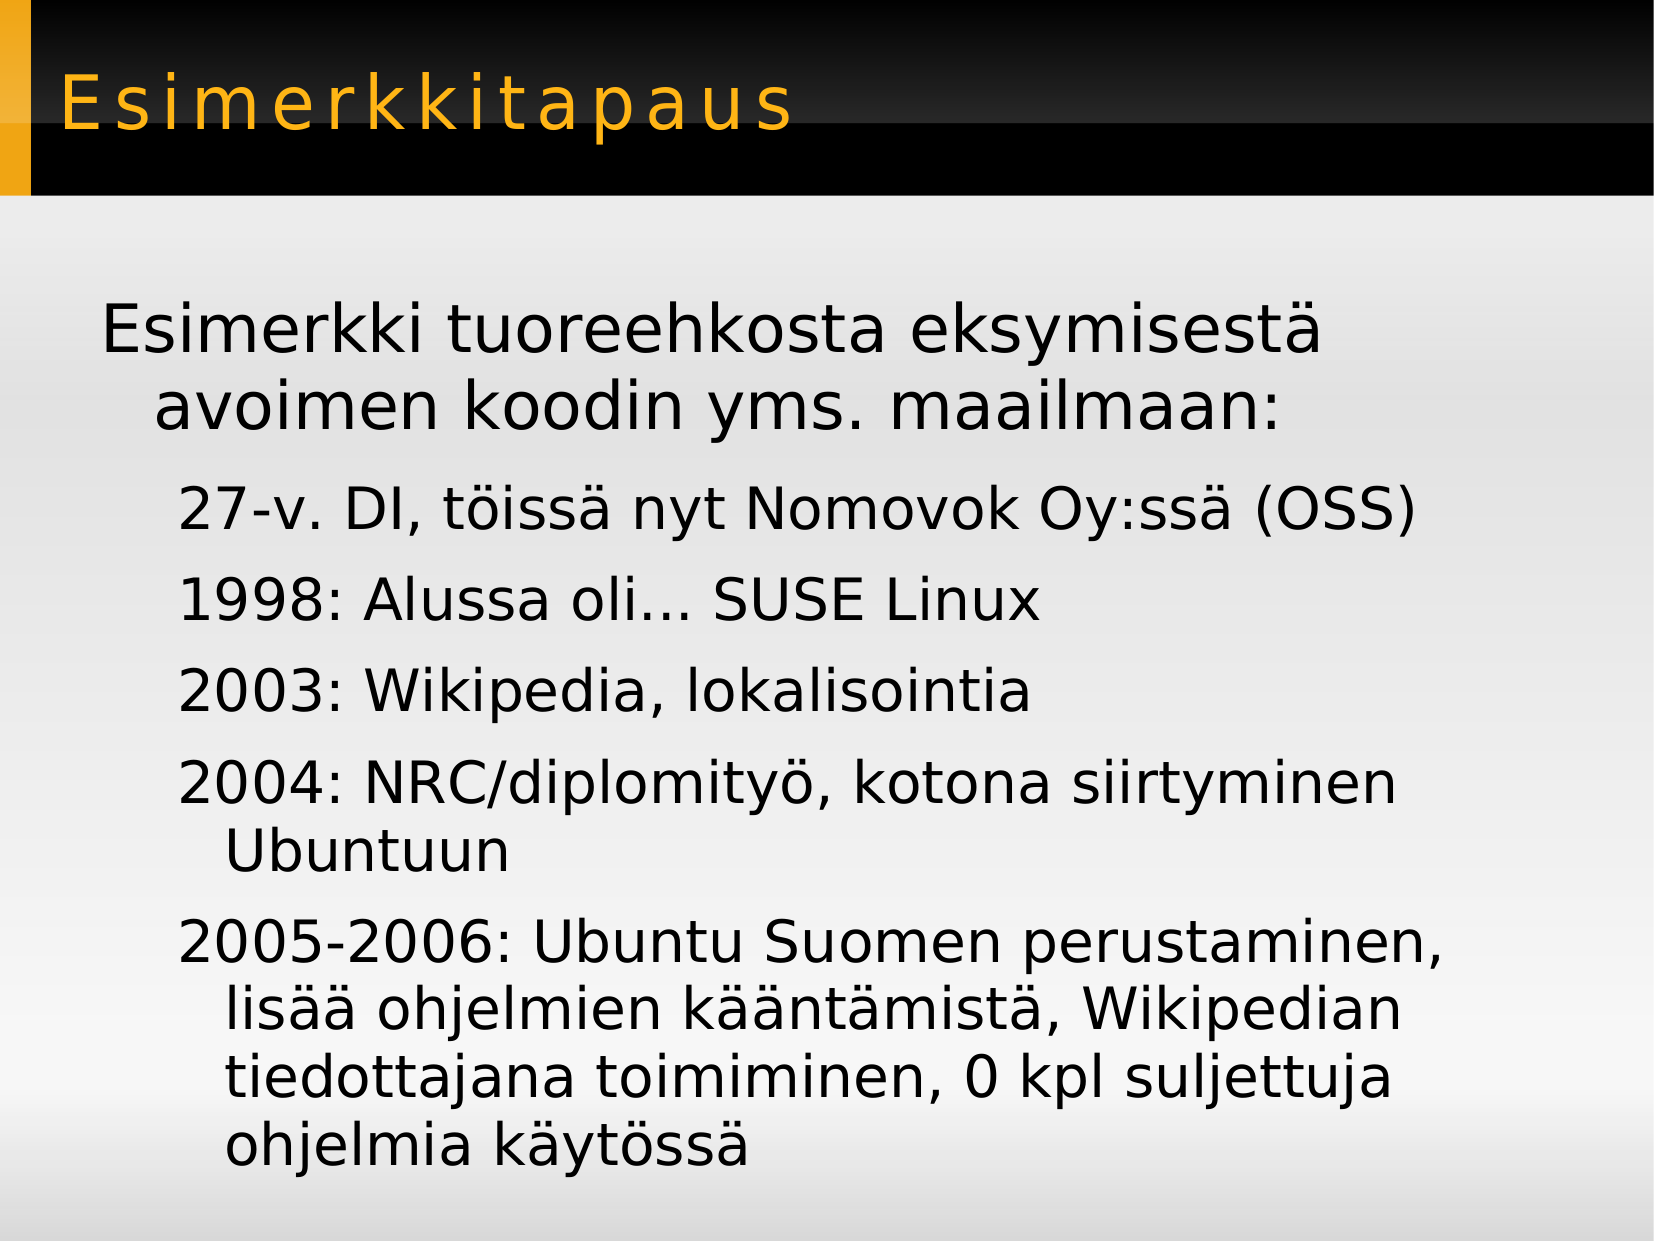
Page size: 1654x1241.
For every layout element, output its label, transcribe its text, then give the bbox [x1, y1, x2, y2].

title Esimerkkitapaus [59, 29, 1270, 178]
picture [0, 0, 1654, 1241]
list Esimerkki tuoreehkosta eksymisestä avoimen koodin yms. maailmaan: 27-v. DI, töissä nyt Nomovok Oy:ssä (OSS) 1998: Alussa oli... SUSE Linux 2003: Wikipedia, lokalisointia 2004: NRC/diplomityö, kotona siirtyminen Ubuntuun 2005-2006: Ubuntu Suomen perustaminen, lisää ohjelmien kääntämistä, Wikipedian tiedottajana toimiminen, 0 kpl suljettuja ohjelmia käytössä [82, 290, 1571, 1180]
